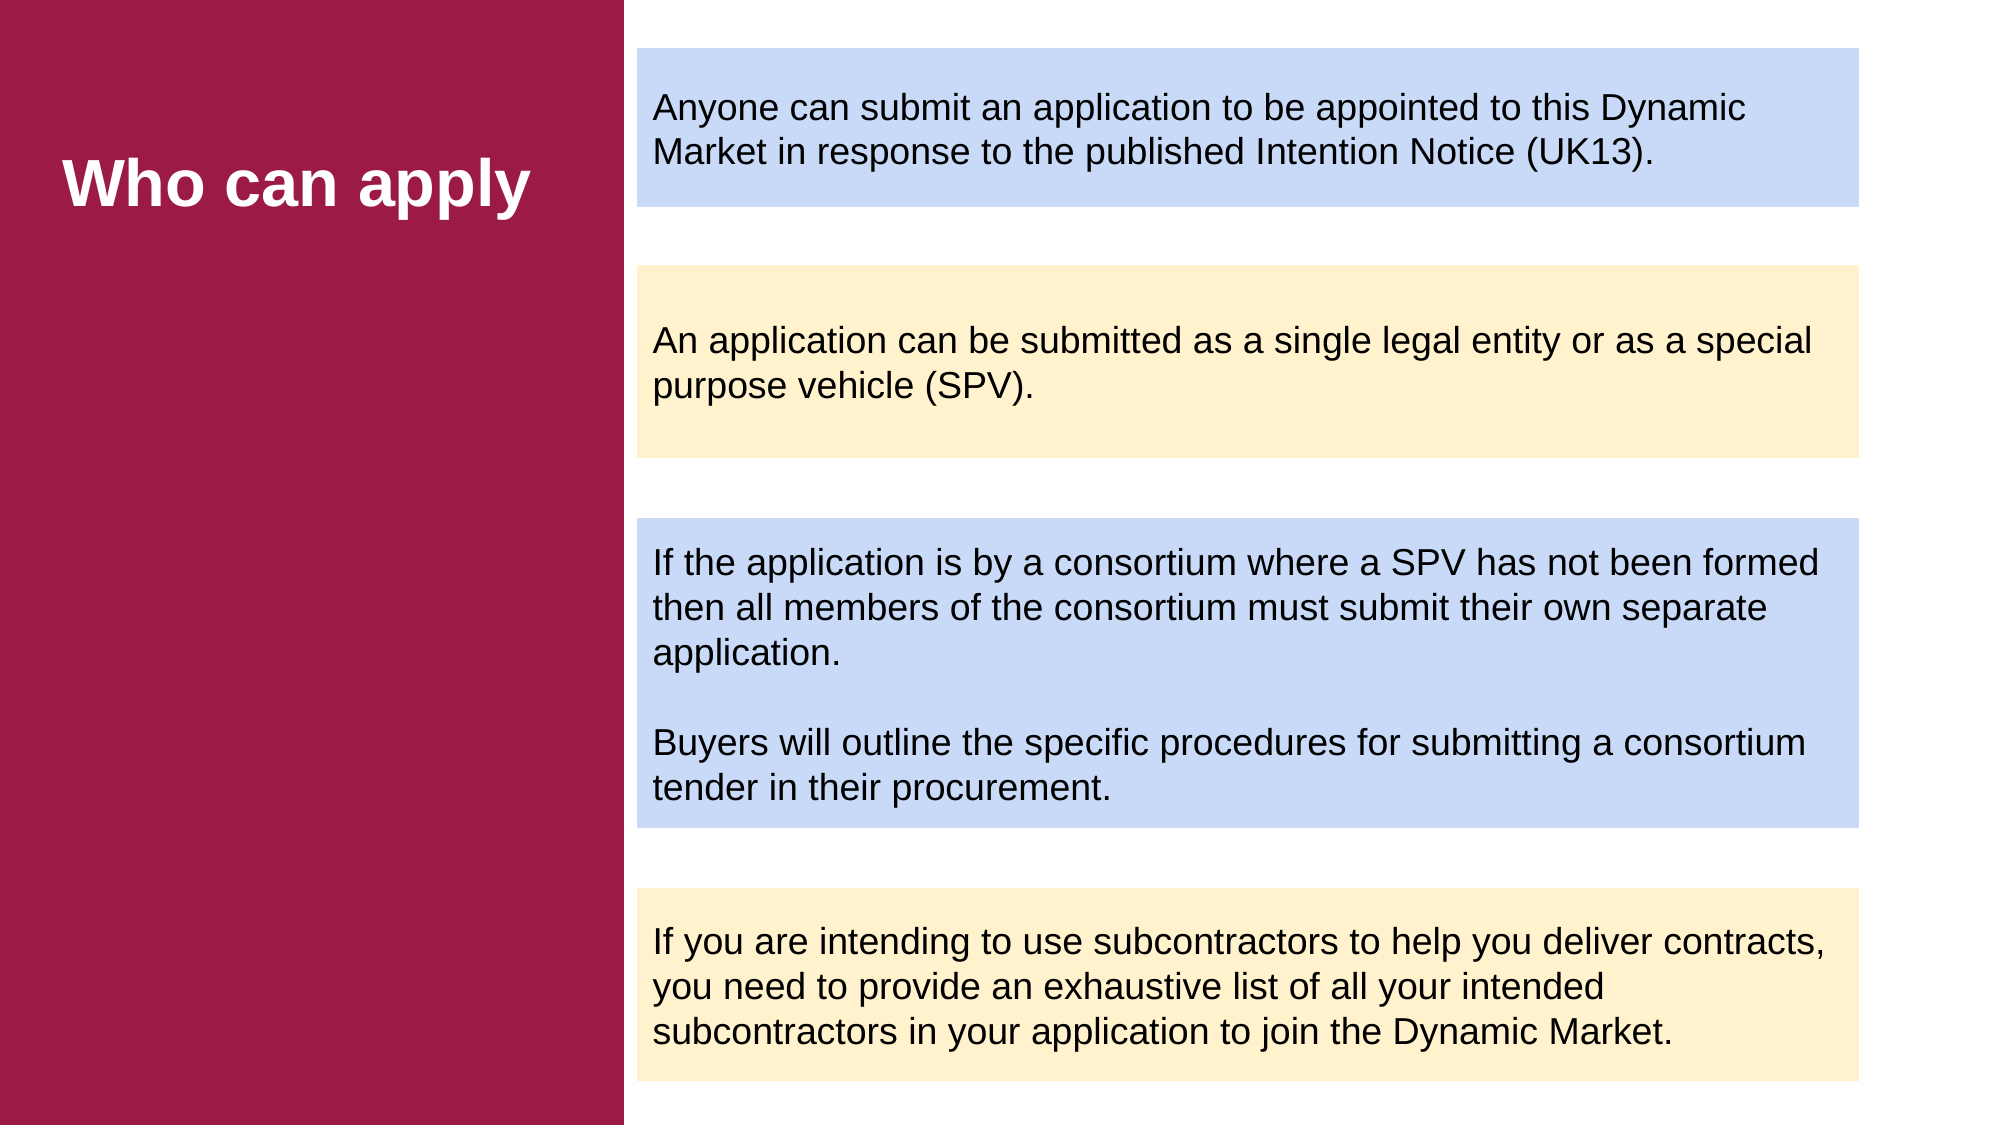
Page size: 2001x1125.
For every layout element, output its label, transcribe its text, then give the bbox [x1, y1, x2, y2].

text_box An application can be submitted as a single legal entity or as a special purpose vehicle (SPV). [638, 266, 1859, 457]
text_box Anyone can submit an application to be appointed to this Dynamic Market in response to the published Intention Notice (UK13). [638, 49, 1859, 206]
text_box If the application is by a consortium where a SPV has not been formed then all members of the consortium must submit their own separate application. Buyers will outline the specific procedures for submitting a consortium tender in their procurement. [638, 519, 1859, 827]
title Who can apply [62, 139, 564, 279]
text_box If you are intending to use subcontractors to help you deliver contracts, you need to provide an exhaustive list of all your intended subcontractors in your application to join the Dynamic Market. [638, 889, 1859, 1080]
